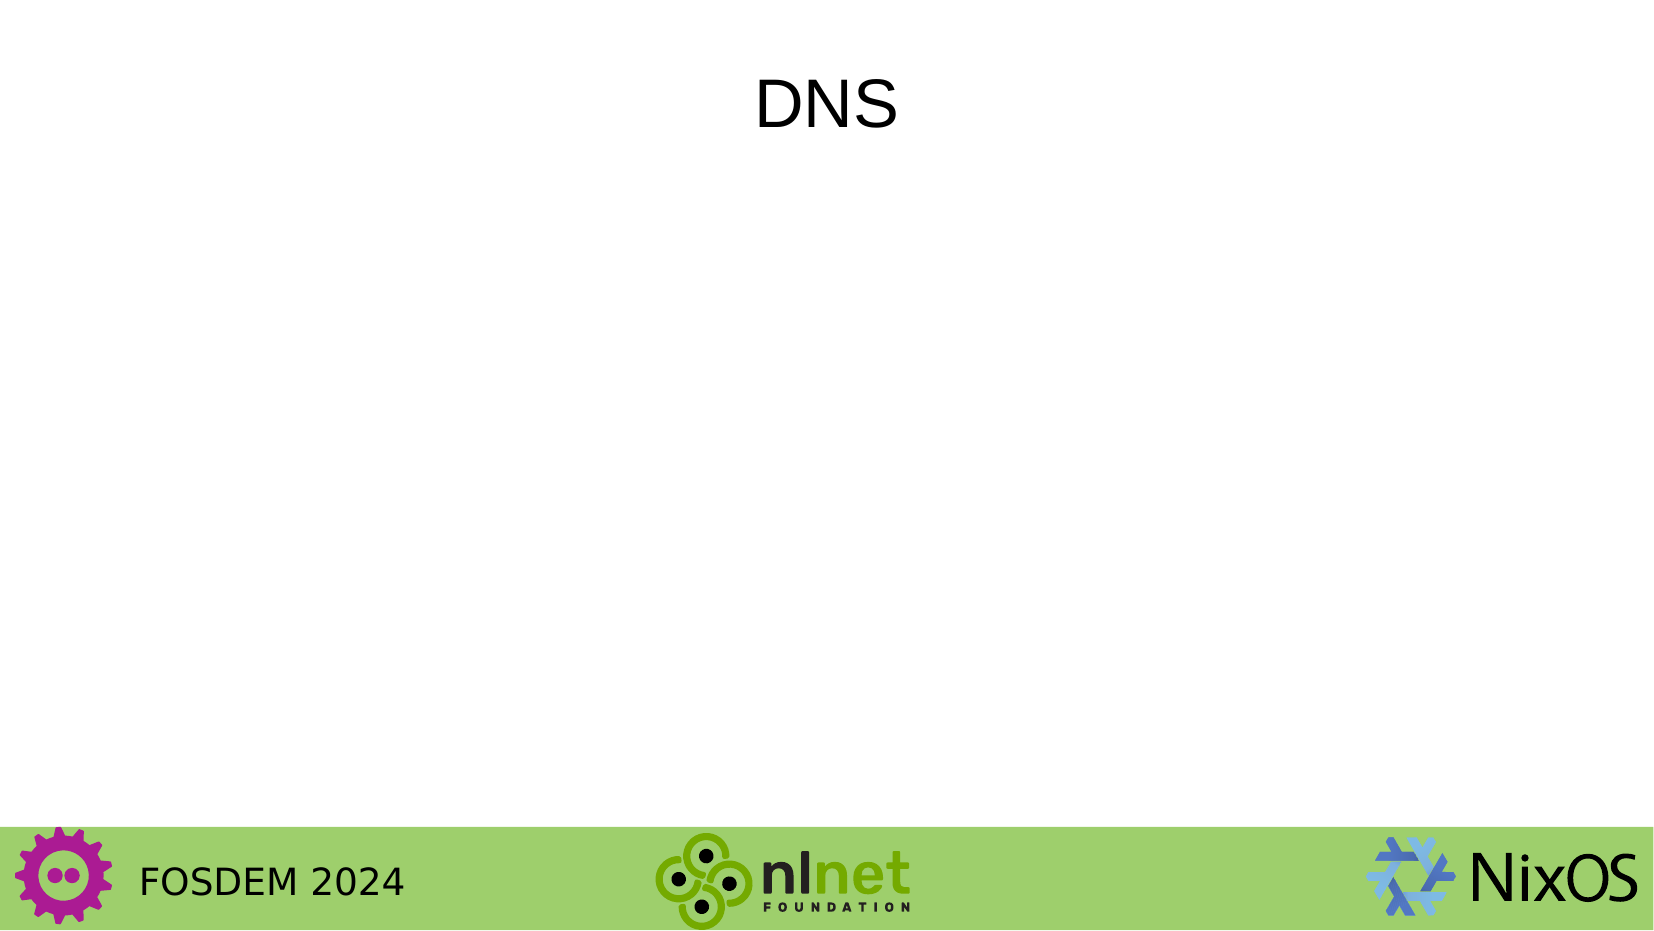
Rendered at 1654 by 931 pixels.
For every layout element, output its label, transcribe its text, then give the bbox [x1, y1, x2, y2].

title DNS [88, 29, 1565, 178]
